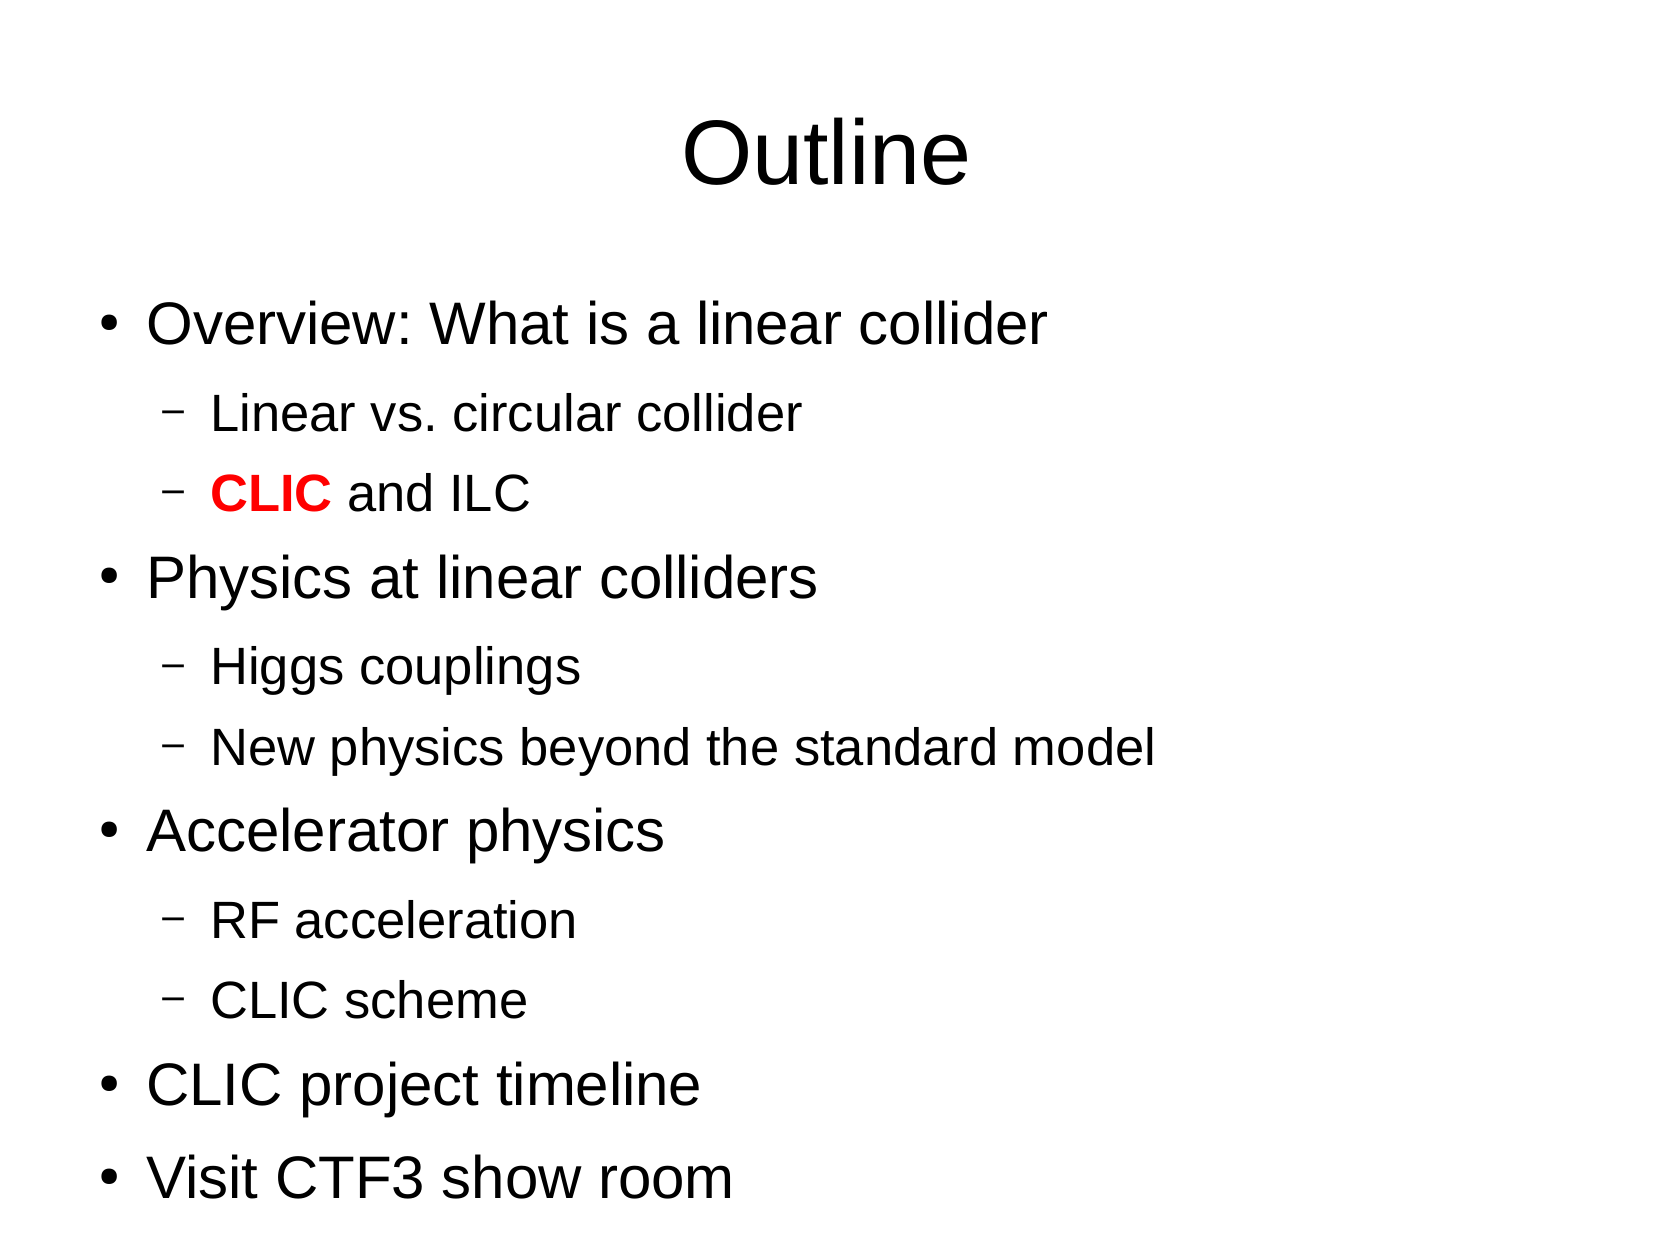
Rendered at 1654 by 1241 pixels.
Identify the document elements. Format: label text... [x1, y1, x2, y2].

list Overview: What is a linear collider Linear vs. circular collider CLIC and ILC Physics at linear colliders Higgs couplings New physics beyond the standard model Accelerator physics RF acceleration CLIC scheme CLIC project timeline Visit CTF3 show room [82, 290, 1538, 1216]
title Outline [82, 49, 1571, 257]
